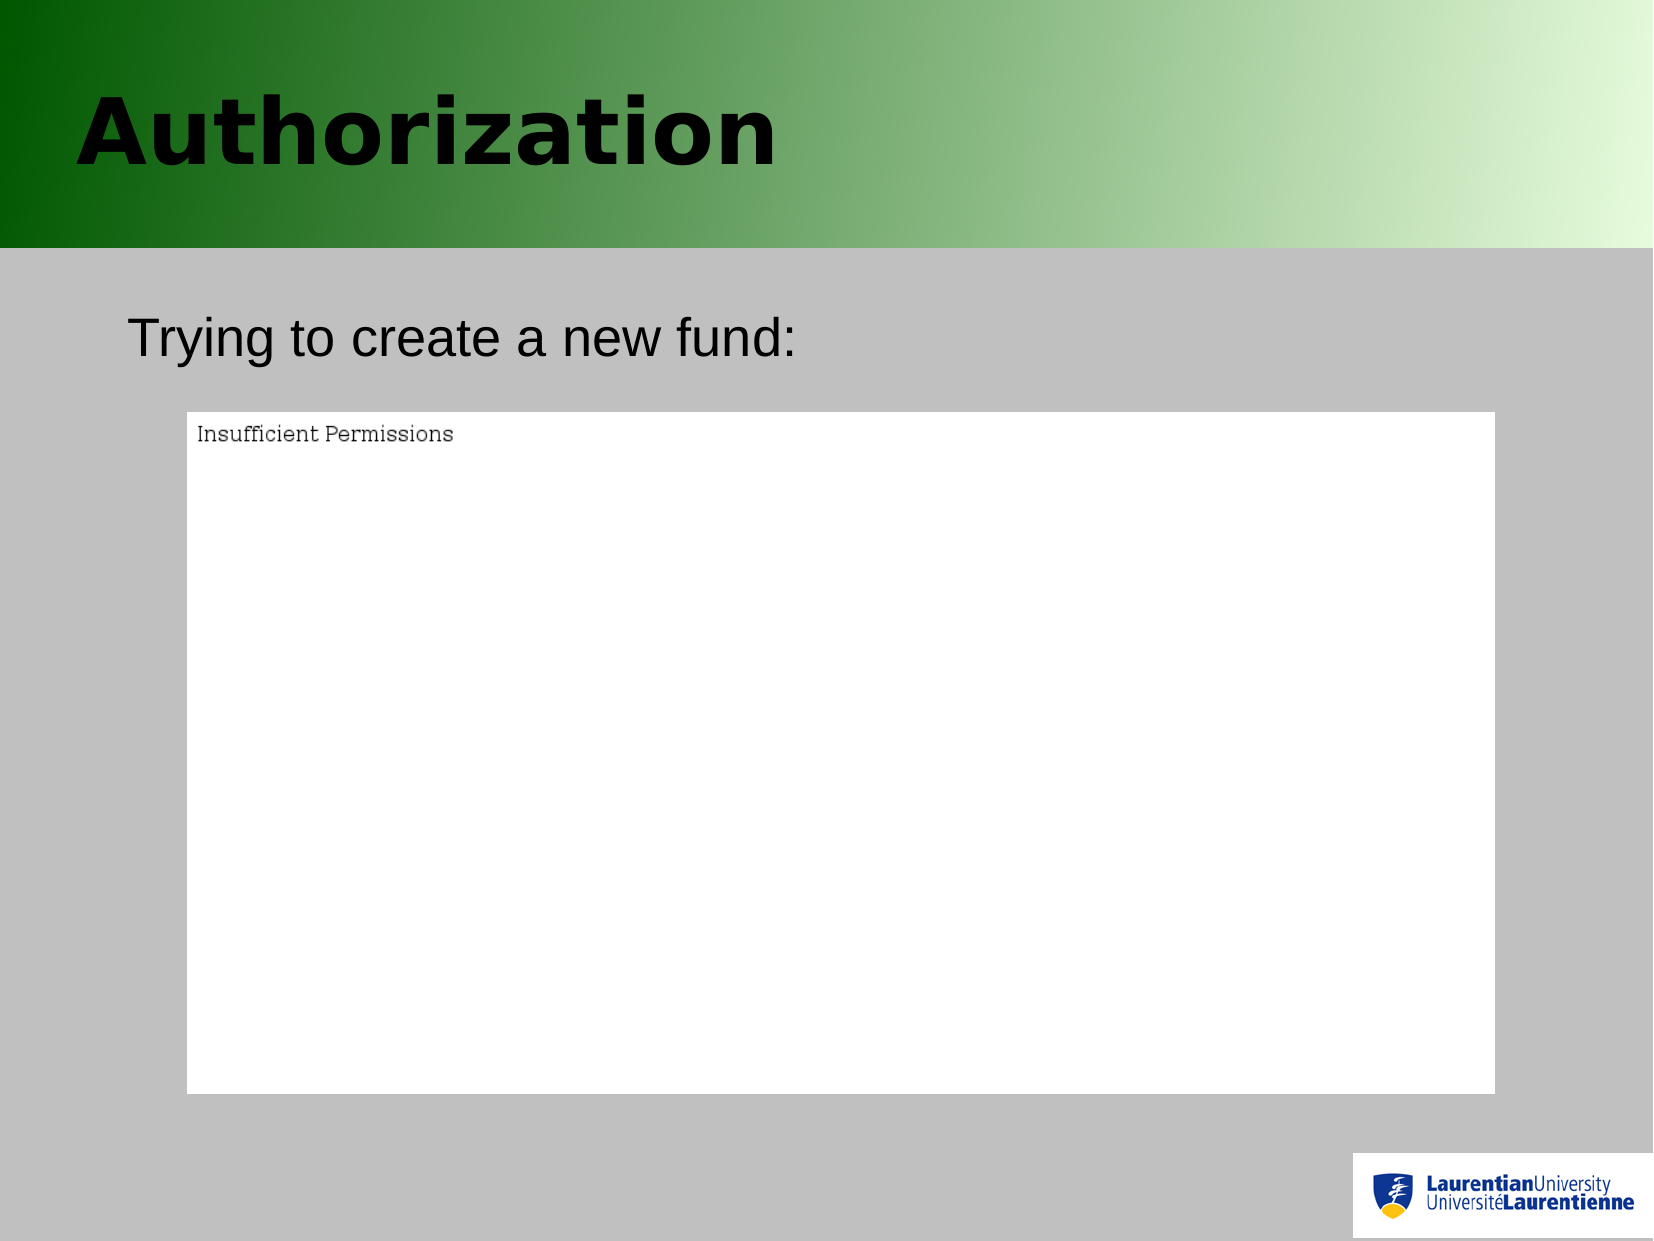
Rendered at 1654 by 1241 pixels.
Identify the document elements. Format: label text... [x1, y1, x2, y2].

picture [0, 0, 1653, 248]
picture [187, 412, 1495, 1094]
text_box Trying to create a new fund: [112, 300, 1163, 396]
picture [1353, 1153, 1653, 1238]
title Authorization [76, 29, 1565, 237]
